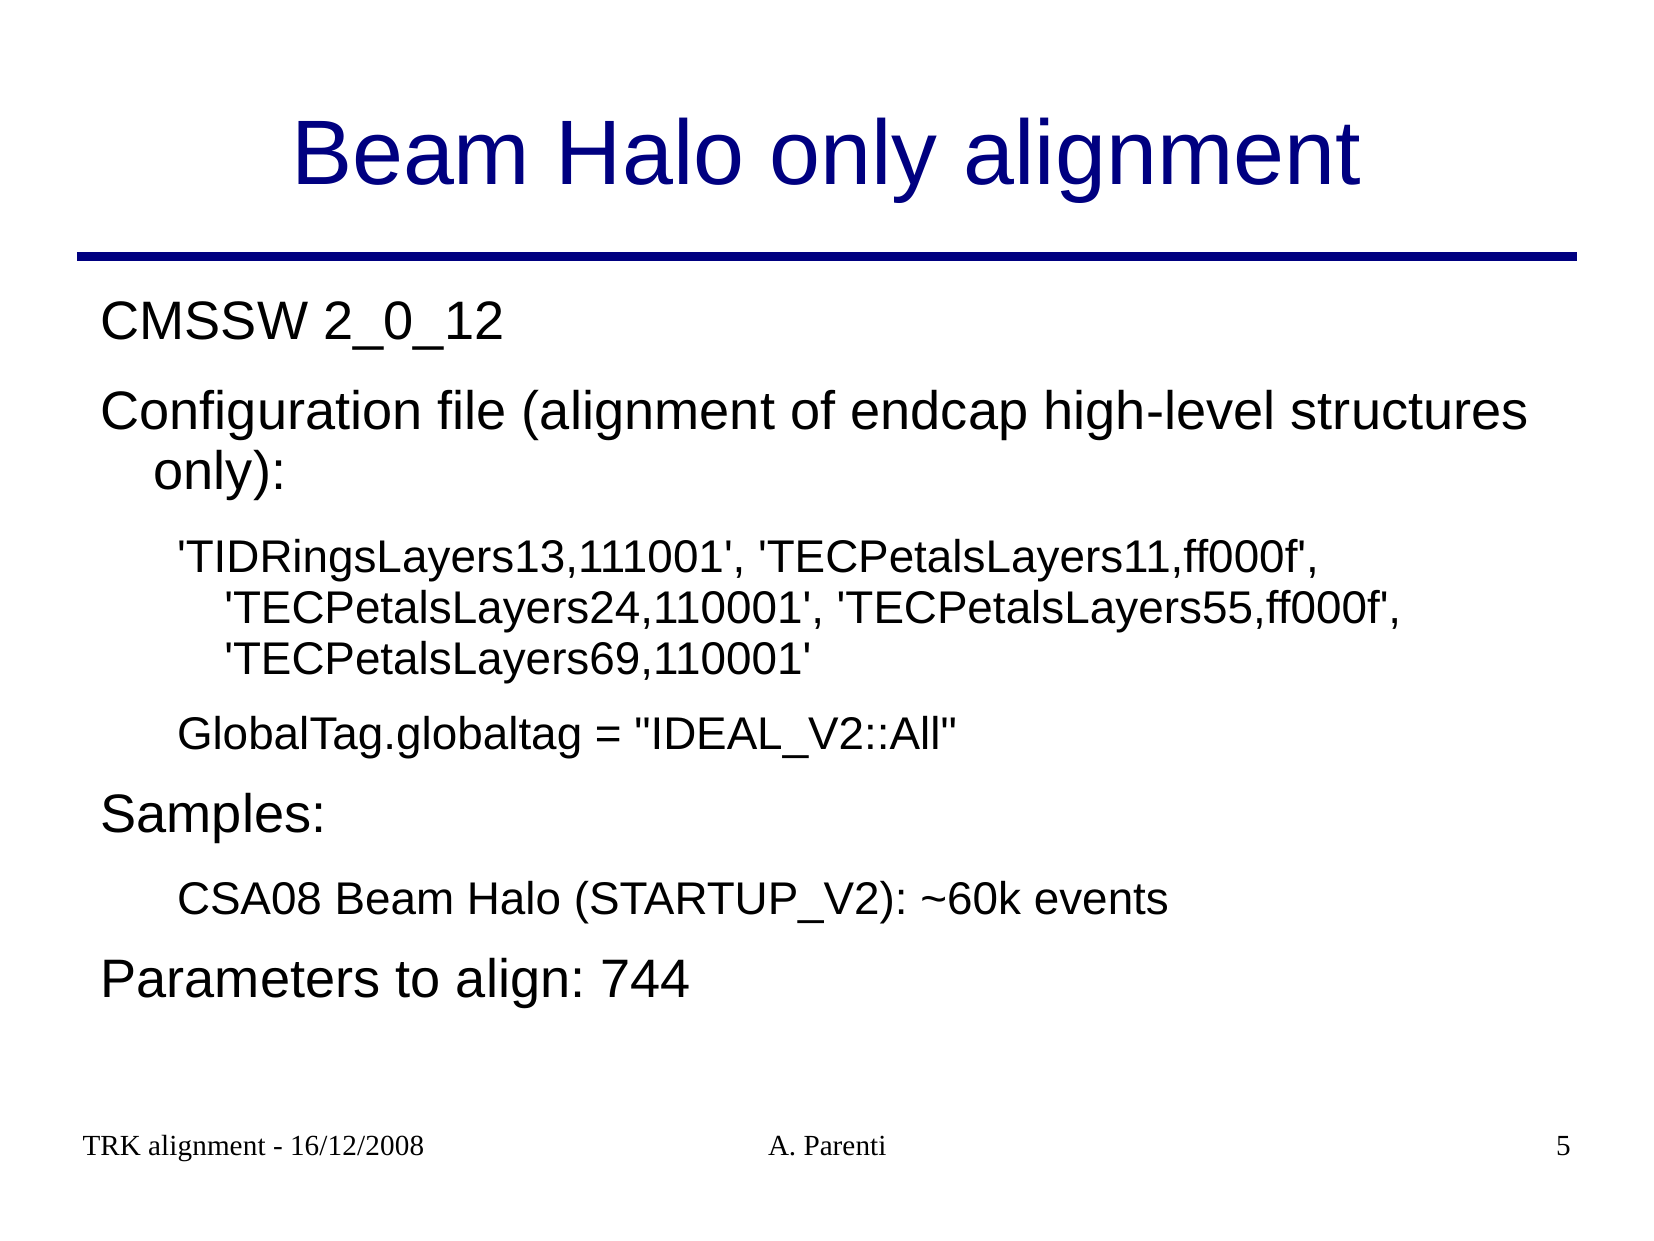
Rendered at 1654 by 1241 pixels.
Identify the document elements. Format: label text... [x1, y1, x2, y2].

title Beam Halo only alignment [82, 56, 1571, 250]
list CMSSW 2_0_12 Configuration file (alignment of endcap high-level structures only): 'TIDRingsLayers13,111001', 'TECPetalsLayers11,ff000f', 'TECPetalsLayers24,110001', 'TECPetalsLayers55,ff000f', 'TECPetalsLayers69,110001' GlobalTag.globaltag = "IDEAL_V2::All" Samples: CSA08 Beam Halo (STARTUP_V2): ~60k events Parameters to align: 744 [82, 290, 1571, 1094]
